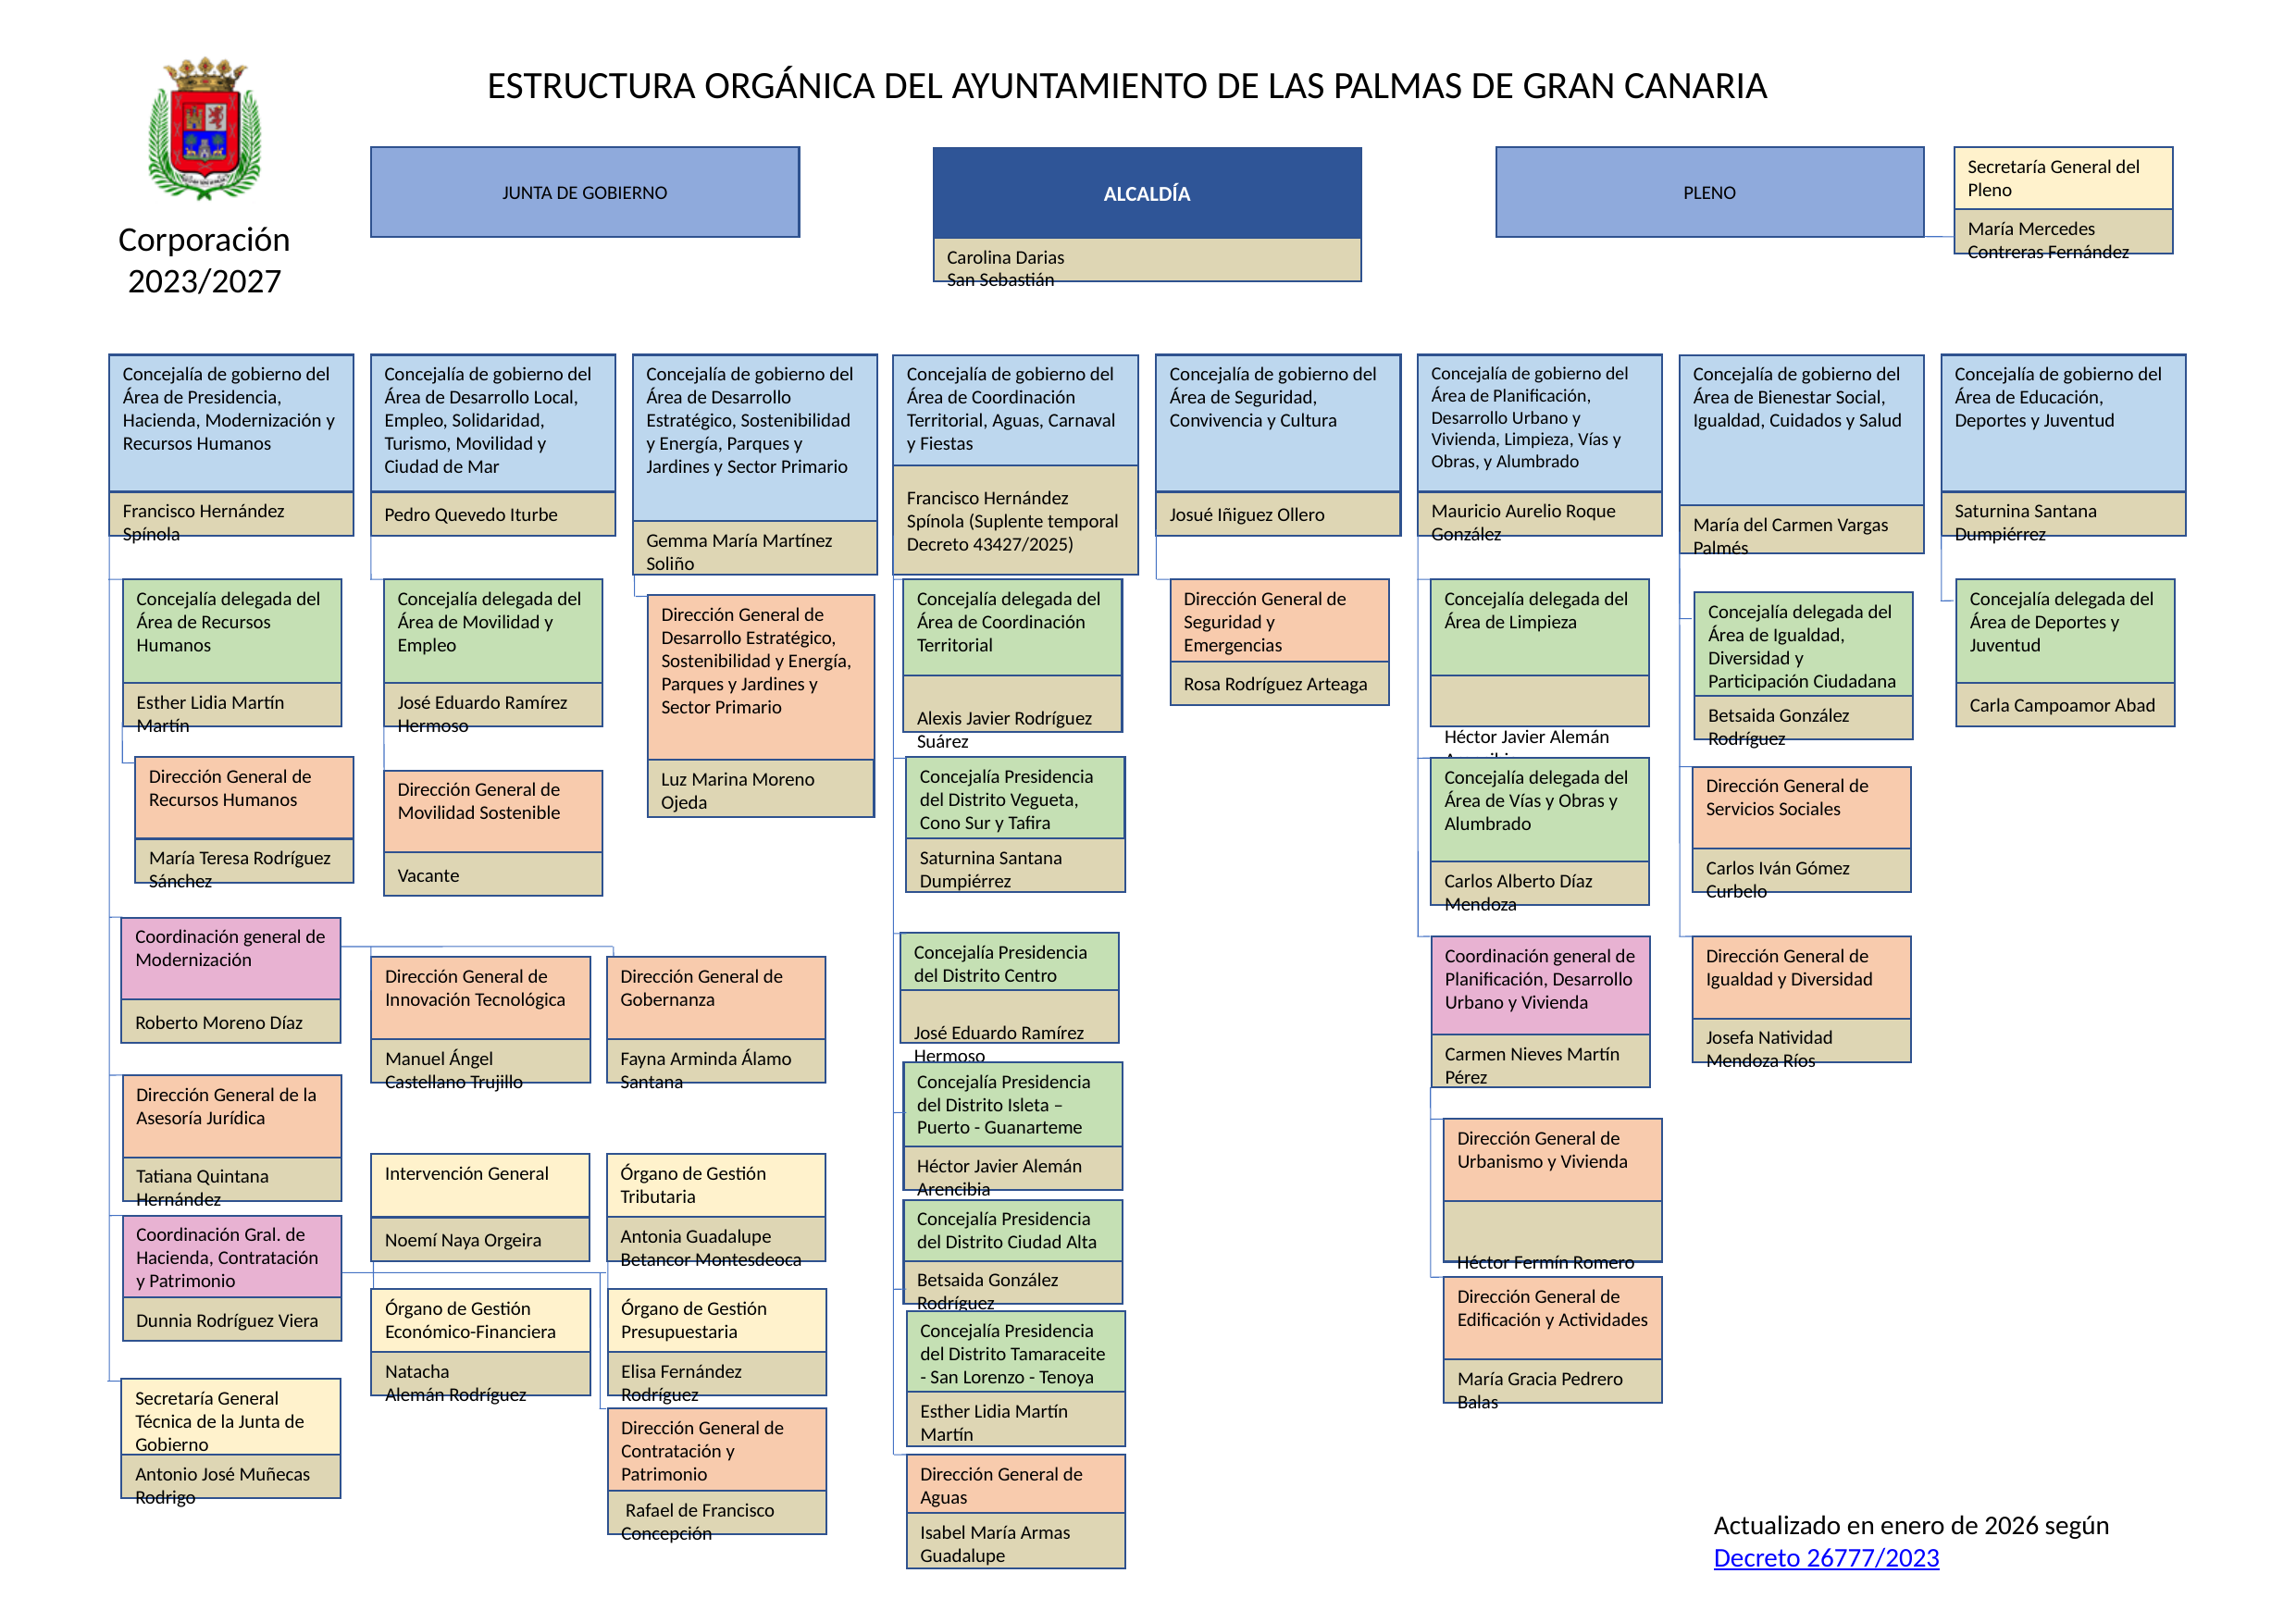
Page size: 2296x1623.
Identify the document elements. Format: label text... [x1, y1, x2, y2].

text_box Héctor Javier Alemán Arencibia [903, 1146, 1123, 1190]
text_box Fayna Arminda Álamo Santana [607, 1039, 825, 1083]
text_box Concejalía Presidencia del Distrito Centro [900, 933, 1119, 990]
picture [146, 53, 263, 204]
text_box Concejalía Presidencia del Distrito Tamaraceite - San Lorenzo - Tenoya [907, 1311, 1125, 1392]
text_box Mauricio Aurelio Roque González [1418, 491, 1662, 536]
text_box Roberto Moreno Díaz [121, 999, 341, 1043]
text_box Coordinación general de Modernización [121, 918, 341, 999]
text_box Concejalía de gobierno del Área de Presidencia, Hacienda, Modernización y Recursos Humanos [109, 355, 354, 491]
text_box JUNTA DE GOBIERNO [371, 147, 800, 237]
text_box José Eduardo Ramírez Hermoso [900, 990, 1119, 1043]
text_box Francisco Hernández Spínola (Suplente temporal Decreto 43427/2025) [893, 465, 1138, 575]
text_box Concejalía Presidencia del Distrito Isleta – Puerto - Guanarteme [903, 1062, 1123, 1146]
text_box María Mercedes Contreras Fernández [1955, 209, 2173, 254]
text_box Carla Campoamor Abad [1956, 683, 2175, 726]
text_box Manuel Ángel Castellano Trujillo [371, 1039, 590, 1083]
text_box PLENO [1496, 147, 1924, 237]
text_box Coordinación Gral. de Hacienda, Contratación y Patrimonio [123, 1216, 341, 1297]
text_box Órgano de Gestión Económico-Financiera [371, 1289, 590, 1352]
text_box Concejalía de gobierno del Área de Coordinación Territorial, Aguas, Carnaval y Fiestas [893, 355, 1138, 465]
text_box ESTRUCTURA ORGÁNICA DEL AYUNTAMIENTO DE LAS PALMAS DE GRAN CANARIA [474, 53, 1821, 114]
text_box Héctor Javier Alemán Arencibia [1431, 675, 1649, 726]
text_box Concejalía Presidencia del Distrito Ciudad Alta [903, 1200, 1123, 1261]
text_box María Teresa Rodríguez Sánchez [135, 838, 354, 883]
text_box Dirección General de Urbanismo y Vivienda [1444, 1119, 1662, 1201]
text_box Dirección General de la Asesoría Jurídica [123, 1075, 341, 1158]
text_box Esther Lidia Martín Martín [123, 683, 341, 726]
text_box Dirección General de Edificación y Actividades [1444, 1277, 1662, 1359]
text_box Tatiana Quintana Hernández [123, 1158, 341, 1201]
text_box Concejalía de gobierno del Área de Desarrollo Local, Empleo, Solidaridad, Turismo, Movilidad y Ciudad de Mar [371, 355, 615, 491]
text_box Carlos Iván Gómez Curbelo [1693, 849, 1911, 892]
text_box Carlos Alberto Díaz Mendoza [1431, 861, 1649, 905]
text_box Dirección General de Recursos Humanos [135, 757, 354, 838]
text_box Intervención General [371, 1154, 590, 1217]
text_box Rafael de Francisco Concepción [608, 1491, 826, 1534]
text_box Concejalía Presidencia del Distrito Vegueta, Cono Sur y Tafira [906, 757, 1125, 838]
text_box Dirección General de Servicios Sociales [1693, 767, 1911, 849]
text_box Rosa Rodríguez Arteaga [1171, 662, 1389, 705]
text_box Dirección General de Gobernanza [607, 957, 825, 1039]
text_box Natacha Alemán Rodríguez [371, 1352, 590, 1395]
text_box Antonia Guadalupe Betancor Montesdeoca [607, 1217, 825, 1261]
text_box Isabel María Armas Guadalupe [907, 1513, 1125, 1568]
text_box Concejalía de gobierno del Área de Educación, Deportes y Juventud [1942, 355, 2186, 491]
text_box Betsaida González Rodríguez [1694, 696, 1913, 739]
text_box ALCALDÍA [934, 148, 1361, 238]
text_box Concejalía delegada del Área de Recursos Humanos [123, 579, 341, 683]
text_box Dirección General de Seguridad y Emergencias [1171, 579, 1389, 662]
text_box Dirección General de Igualdad y Diversidad [1693, 936, 1911, 1019]
text_box Coordinación general de Planificación, Desarrollo Urbano y Vivienda [1432, 936, 1650, 1035]
text_box Antonio José Muñecas Rodrigo [121, 1455, 341, 1498]
text_box María del Carmen Vargas Palmés [1680, 505, 1924, 553]
text_box Carolina Darias San Sebastián [934, 238, 1361, 281]
text_box Dunnia Rodríguez Viera [123, 1297, 341, 1341]
text_box Actualizado en enero de 2026 según Decreto 26777/2023 [1700, 1501, 2186, 1580]
text_box Dirección General de Contratación y Patrimonio [608, 1408, 826, 1491]
text_box Saturnina Santana Dumpiérrez [1942, 491, 2186, 536]
text_box Concejalía delegada del Área de Vías y Obras y Alumbrado [1431, 758, 1649, 861]
text_box Vacante [384, 852, 602, 896]
text_box Dirección General de Movilidad Sostenible [384, 771, 602, 852]
text_box Luz Marina Moreno Ojeda [648, 760, 875, 817]
text_box José Eduardo Ramírez Hermoso [384, 683, 602, 726]
text_box Concejalía delegada del Área de Limpieza [1431, 579, 1649, 675]
text_box Betsaida González Rodríguez [903, 1261, 1123, 1304]
text_box Corporación 2023/2027 [82, 209, 328, 307]
text_box Concejalía delegada del Área de Coordinación Territorial [903, 579, 1123, 675]
text_box Concejalía de gobierno del Área de Bienestar Social, Igualdad, Cuidados y Salud [1680, 355, 1924, 505]
text_box Carmen Nieves Martín Pérez [1432, 1035, 1650, 1087]
text_box Concejalía de gobierno del Área de Desarrollo Estratégico, Sostenibilidad y Energía, Parques y Jardines y Sector Primario [633, 355, 877, 521]
text_box Órgano de Gestión Tributaria [607, 1154, 825, 1217]
text_box Josué Iñiguez Ollero [1156, 491, 1401, 536]
text_box Saturnina Santana Dumpiérrez [906, 838, 1125, 892]
text_box Josefa Natividad Mendoza Ríos [1693, 1019, 1911, 1062]
text_box Noemí Naya Orgeira [371, 1218, 590, 1261]
text_box Héctor Fermín Romero Pérez [1444, 1201, 1662, 1262]
text_box Secretaría General del Pleno [1955, 147, 2173, 209]
text_box Concejalía delegada del Área de Movilidad y Empleo [384, 579, 602, 683]
text_box Dirección General de Desarrollo Estratégico, Sostenibilidad y Energía, Parques y Jardines y Sector Primario [648, 595, 875, 760]
text_box Secretaría General Técnica de la Junta de Gobierno [121, 1379, 341, 1455]
text_box Francisco Hernández Spínola [109, 491, 354, 536]
text_box Dirección General de Aguas [907, 1455, 1125, 1513]
text_box Gemma María Martínez Soliño [633, 521, 877, 575]
text_box Alexis Javier Rodríguez Suárez [903, 675, 1123, 732]
text_box Concejalía de gobierno del Área de Seguridad, Convivencia y Cultura [1156, 355, 1401, 491]
text_box Esther Lidia Martín Martín [907, 1392, 1125, 1446]
text_box María Gracia Pedrero Balas [1444, 1359, 1662, 1403]
text_box Órgano de Gestión Presupuestaria [608, 1289, 826, 1352]
text_box Concejalía de gobierno del Área de Planificación, Desarrollo Urbano y Vivienda, Limpieza, Vías y Obras, y Alumbrado [1418, 355, 1662, 491]
text_box Dirección General de Innovación Tecnológica [371, 957, 590, 1039]
text_box Concejalía delegada del Área de Igualdad, Diversidad y Participación Ciudadana [1694, 592, 1913, 696]
text_box Pedro Quevedo Iturbe [371, 491, 615, 536]
text_box Elisa Fernández Rodríguez [608, 1352, 826, 1395]
text_box Concejalía delegada del Área de Deportes y Juventud [1956, 579, 2175, 683]
